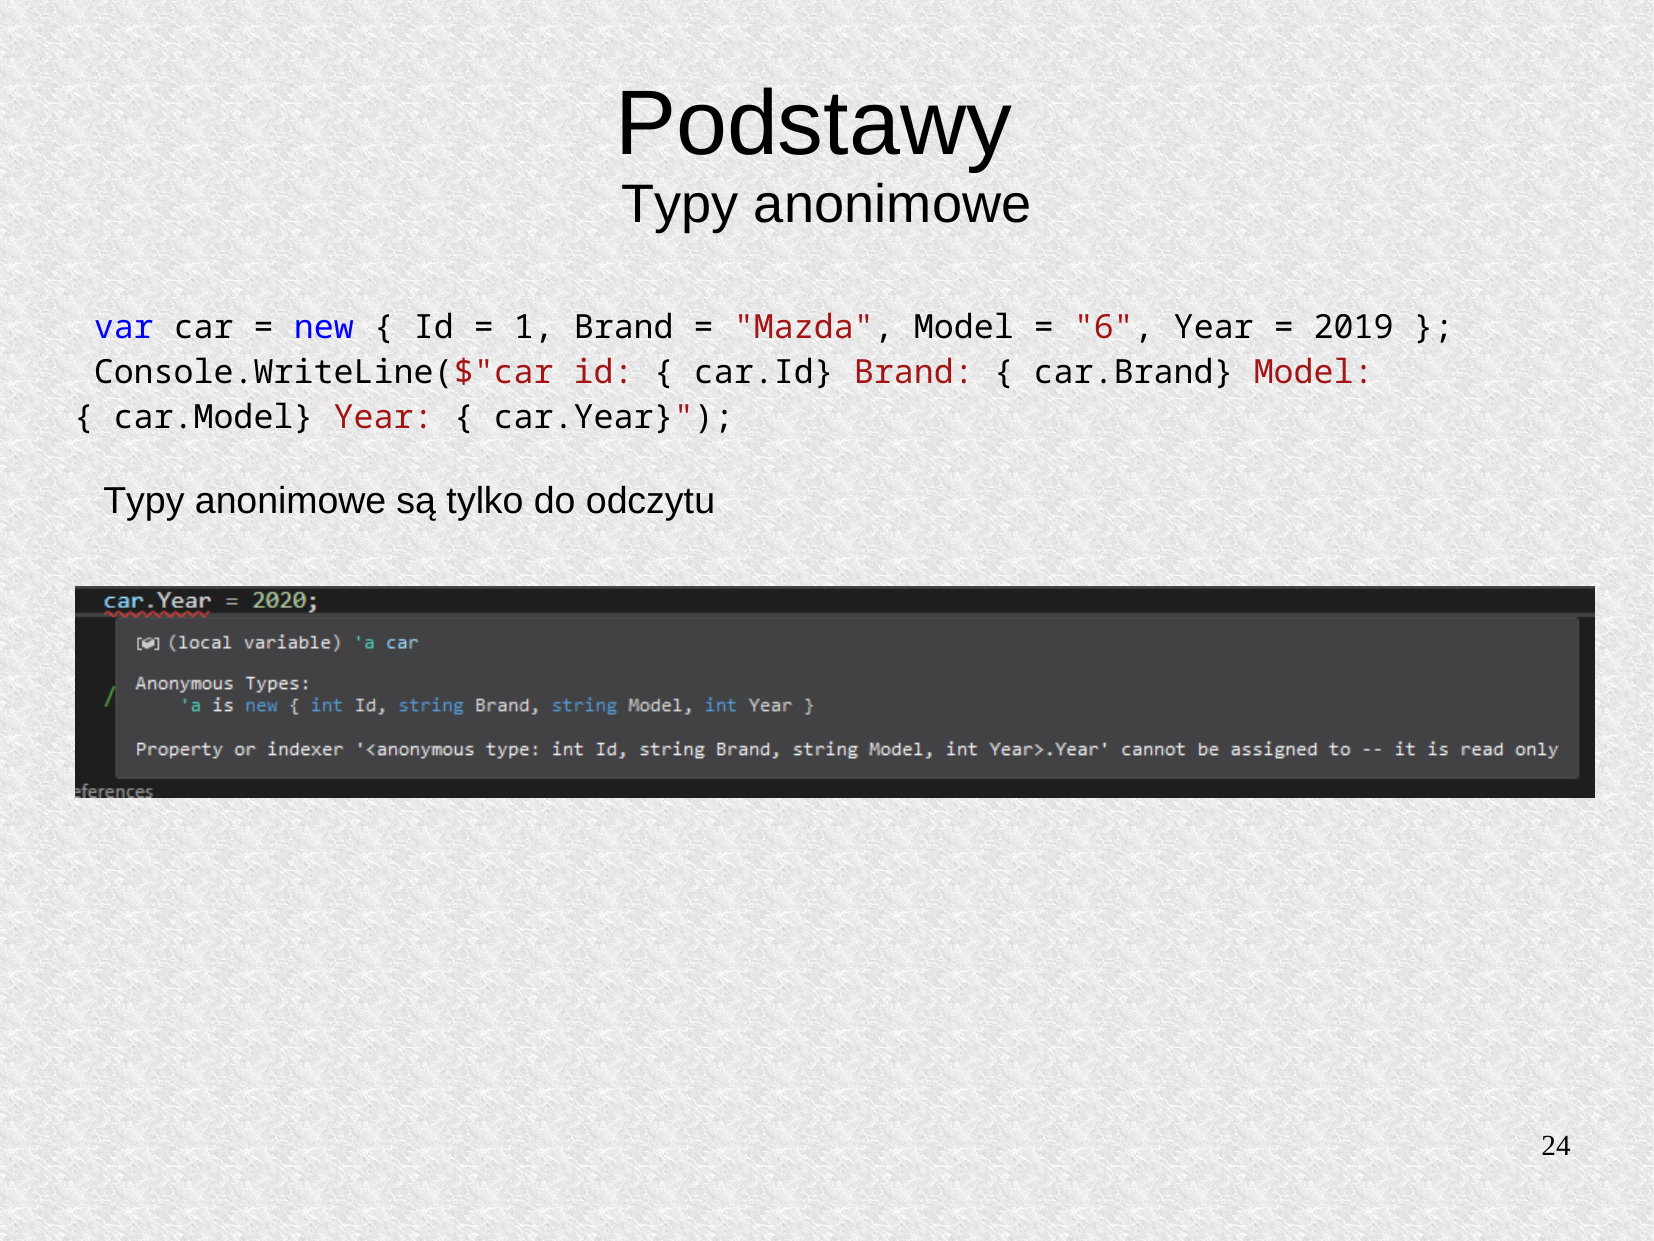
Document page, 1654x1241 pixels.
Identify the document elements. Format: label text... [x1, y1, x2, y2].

picture [0, 0, 1654, 1241]
text_box var car = new { Id = 1, Brand = "Mazda", Model = "6", Year = 2019 }; Console.WriteLine($"car id: { car.Id} Brand: { car.Brand} Model: { car.Model} Year: { car.Year}"); [59, 295, 1565, 410]
text_box Typy anonimowe są tylko do odczytu [88, 472, 730, 530]
title Podstawy Typy anonimowe [82, 49, 1571, 257]
